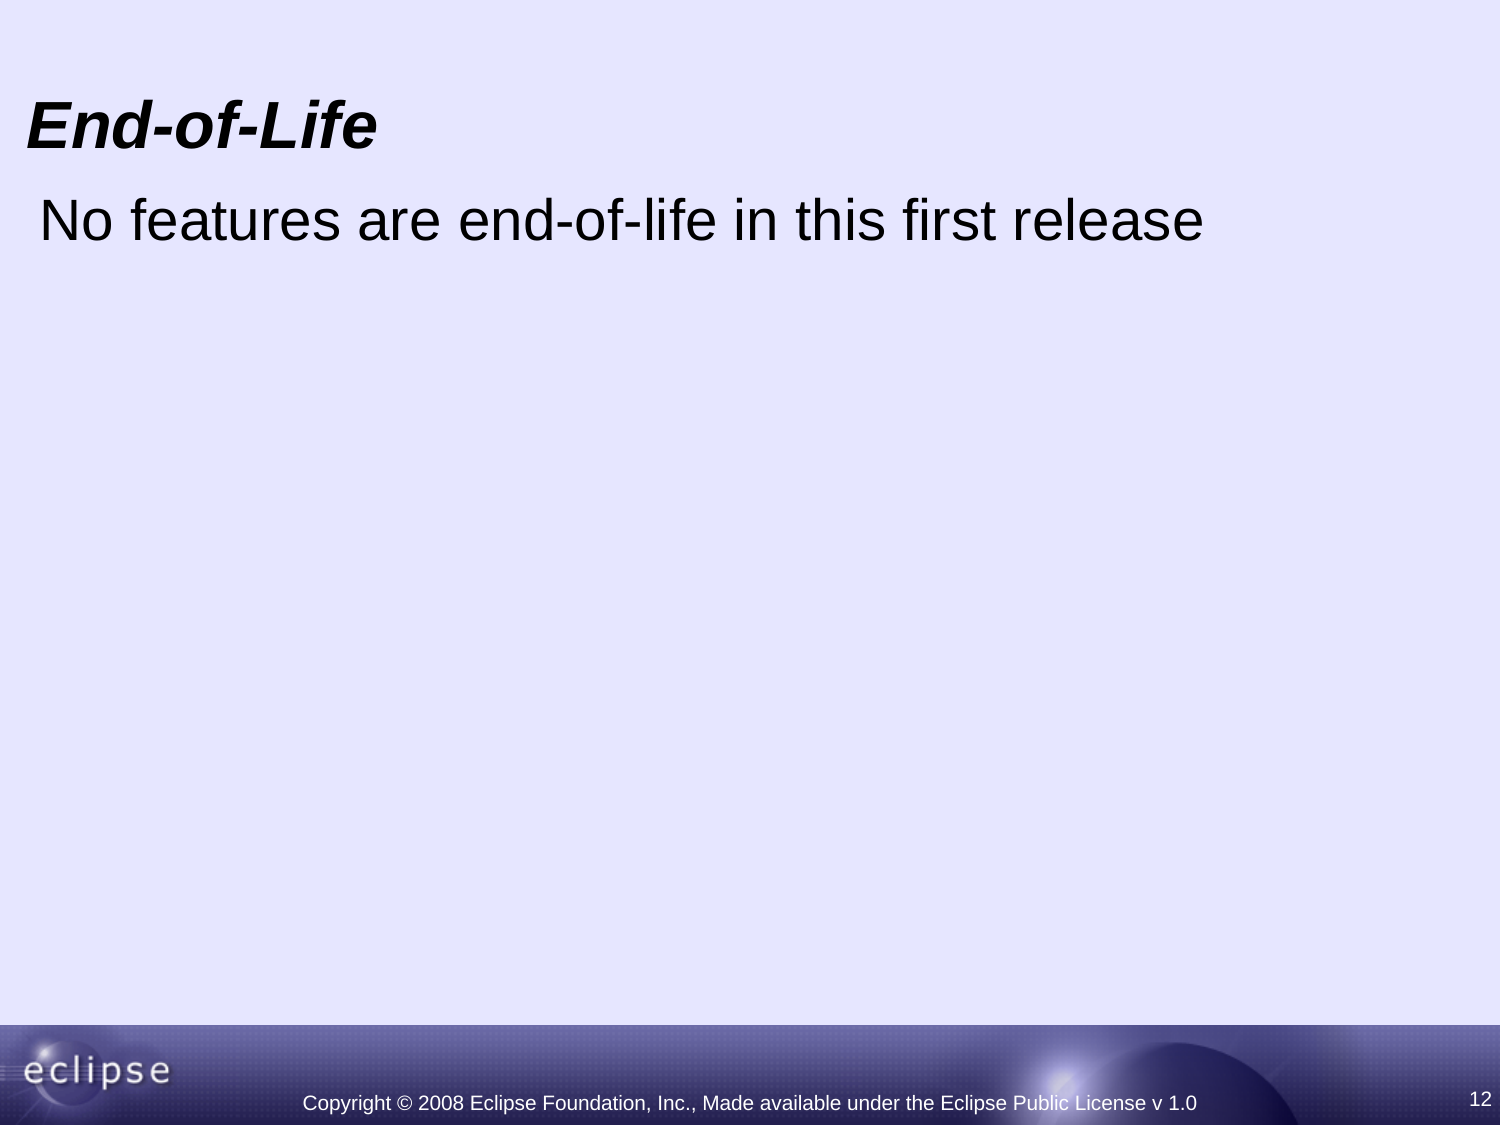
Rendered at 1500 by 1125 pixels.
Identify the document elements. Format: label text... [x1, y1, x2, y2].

list No features are end-of-life in this first release [37, 187, 1463, 1021]
picture [0, 1025, 1500, 1125]
title End-of-Life [26, 77, 1474, 179]
